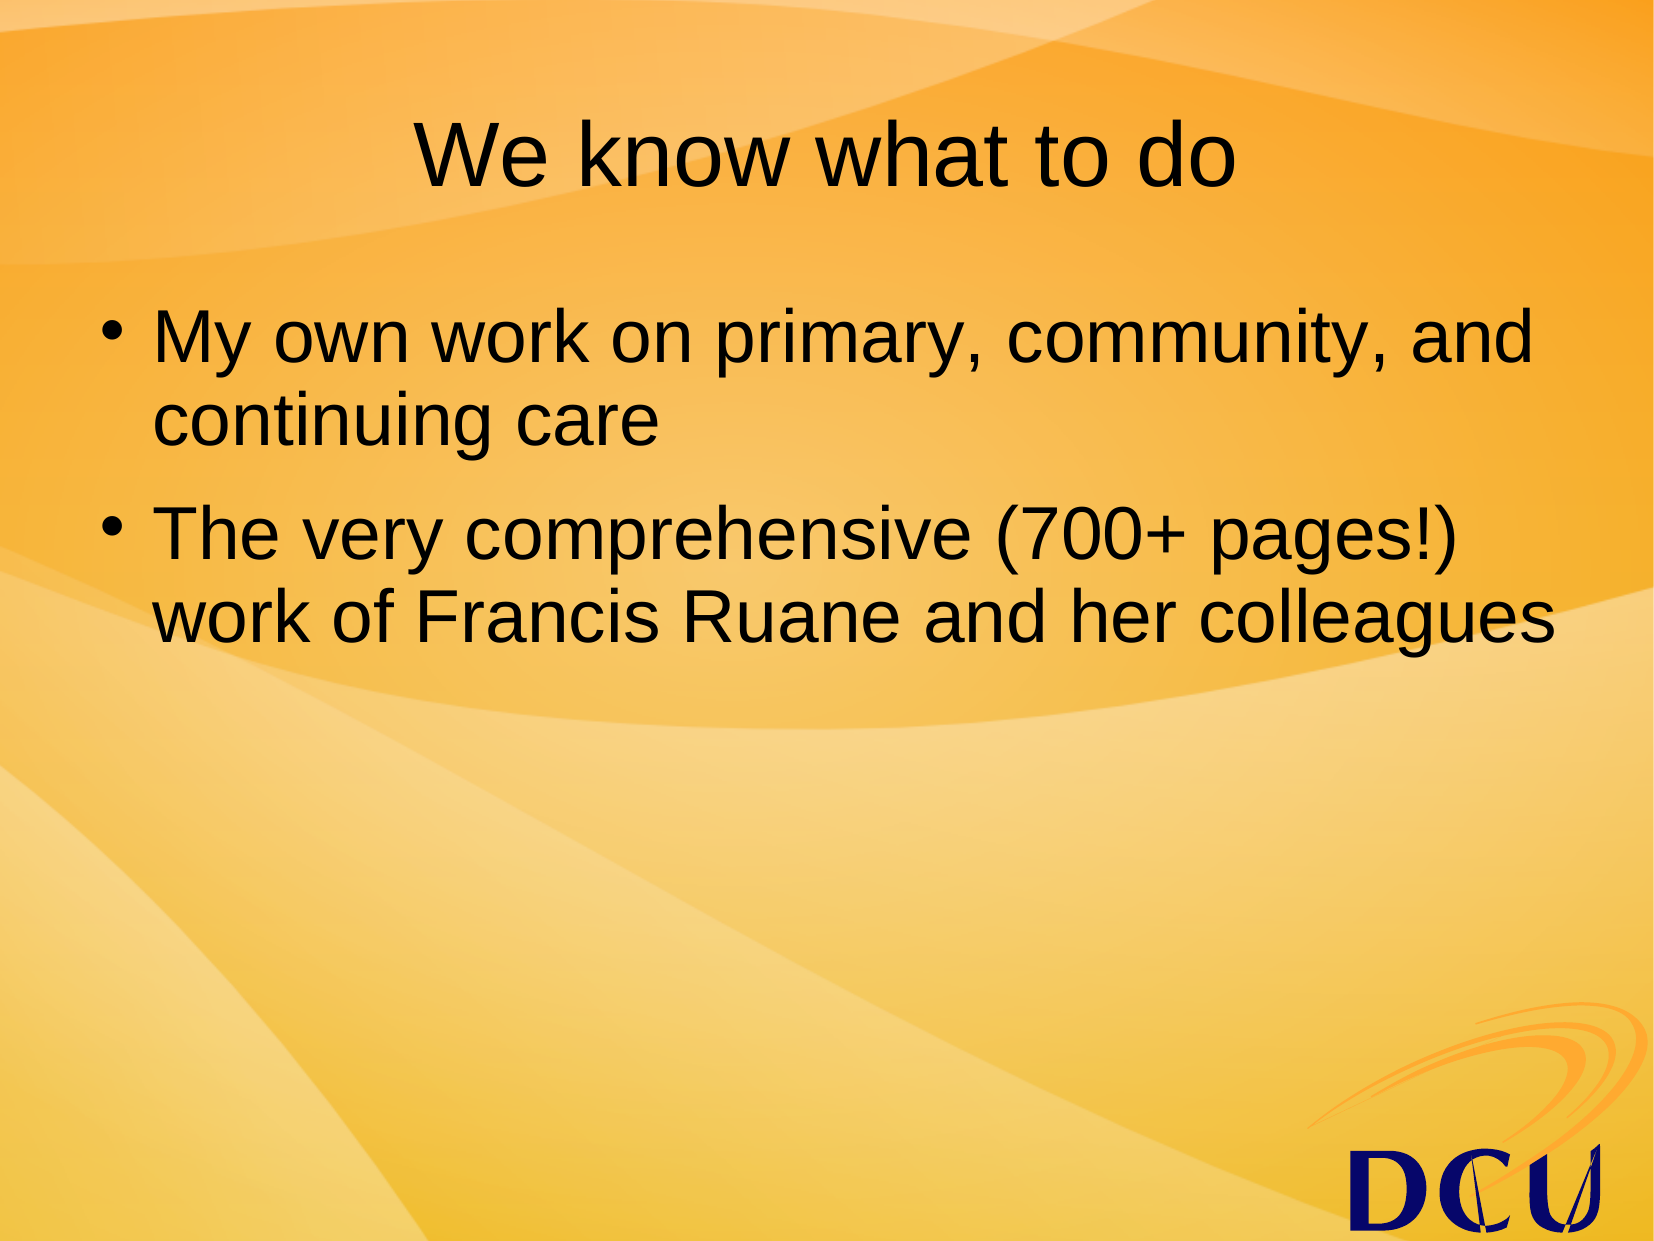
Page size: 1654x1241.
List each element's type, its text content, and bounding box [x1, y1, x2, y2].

list My own work on primary, community, and continuing care The very comprehensive (700+ pages!) work of Francis Ruane and her colleagues [82, 290, 1571, 1094]
picture [0, 0, 1654, 1241]
title We know what to do [82, 49, 1571, 257]
